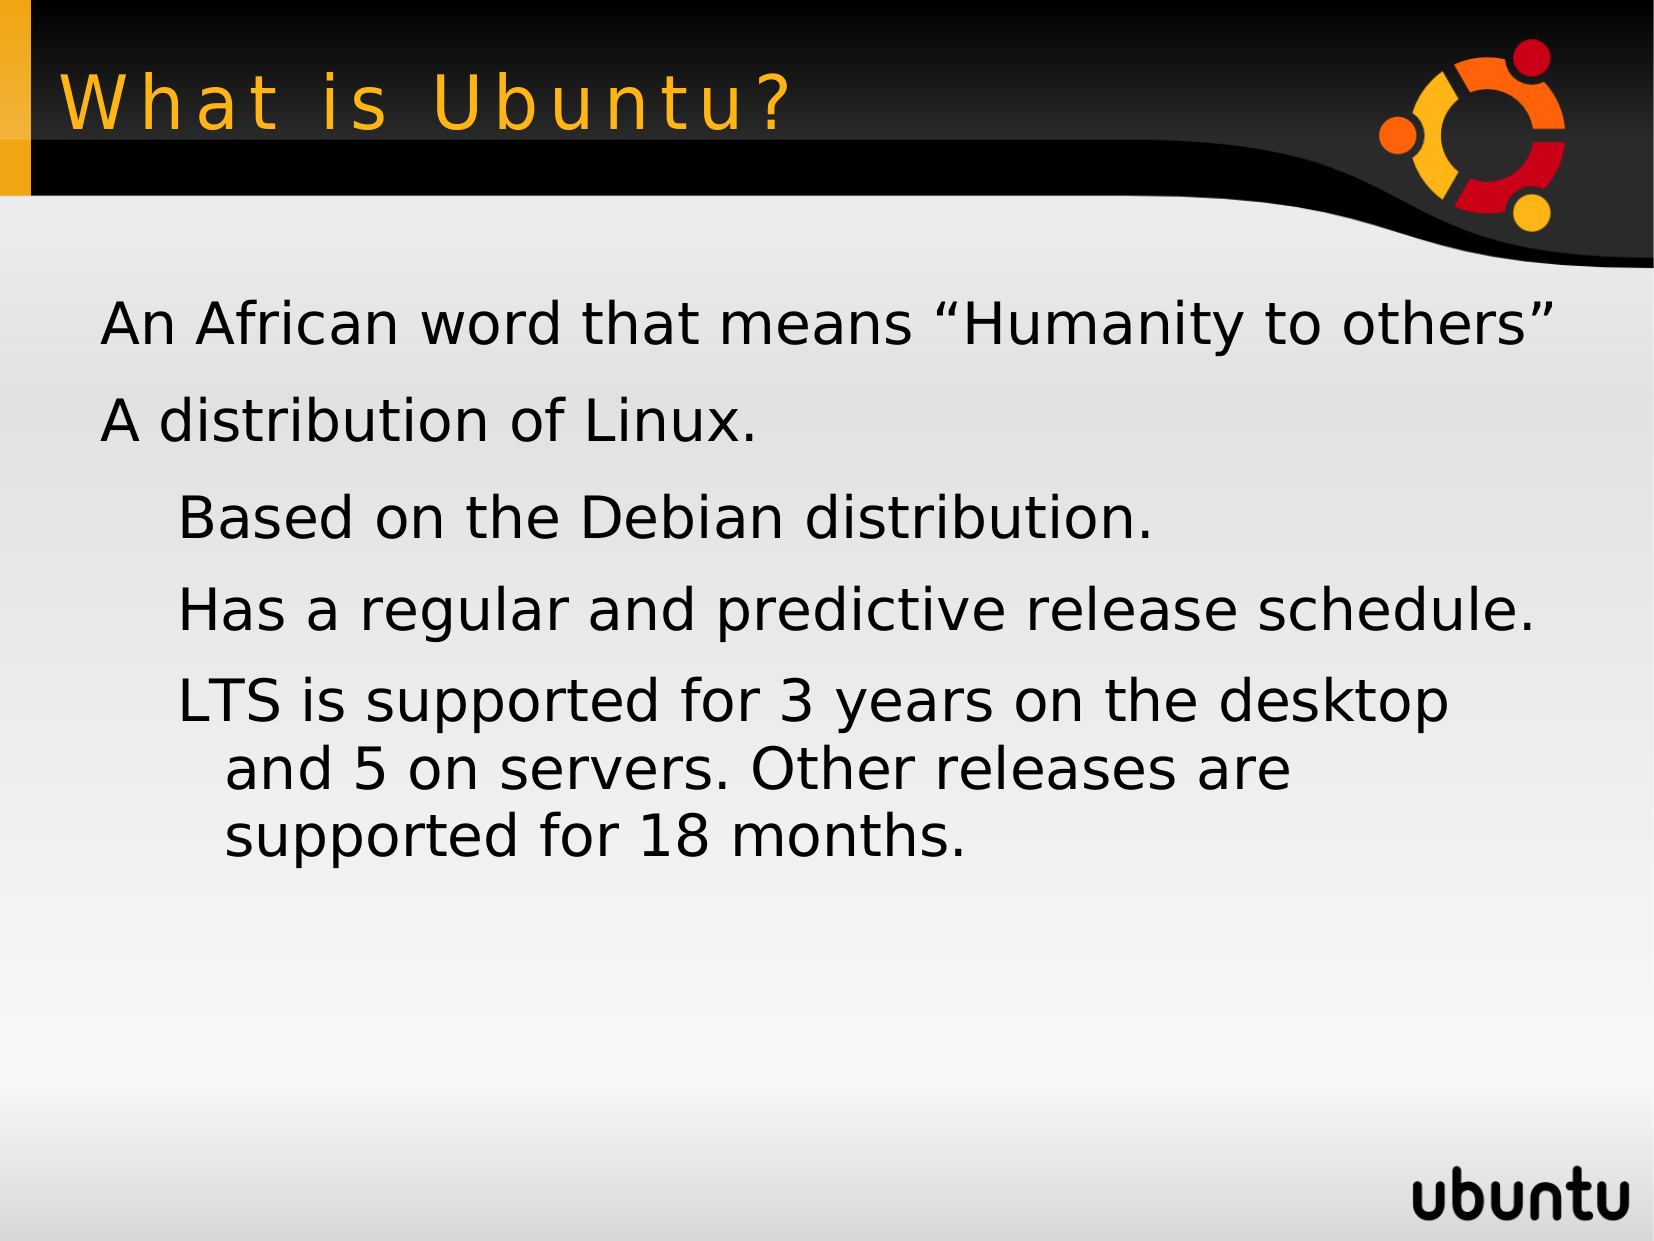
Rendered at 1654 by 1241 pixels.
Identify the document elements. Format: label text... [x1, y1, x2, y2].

picture [0, 0, 1654, 1241]
title What is Ubuntu? [59, 36, 1270, 171]
list An African word that means “Humanity to others” A distribution of Linux. Based on the Debian distribution. Has a regular and predictive release schedule. LTS is supported for 3 years on the desktop and 5 on servers. Other releases are supported for 18 months. [82, 290, 1571, 1094]
